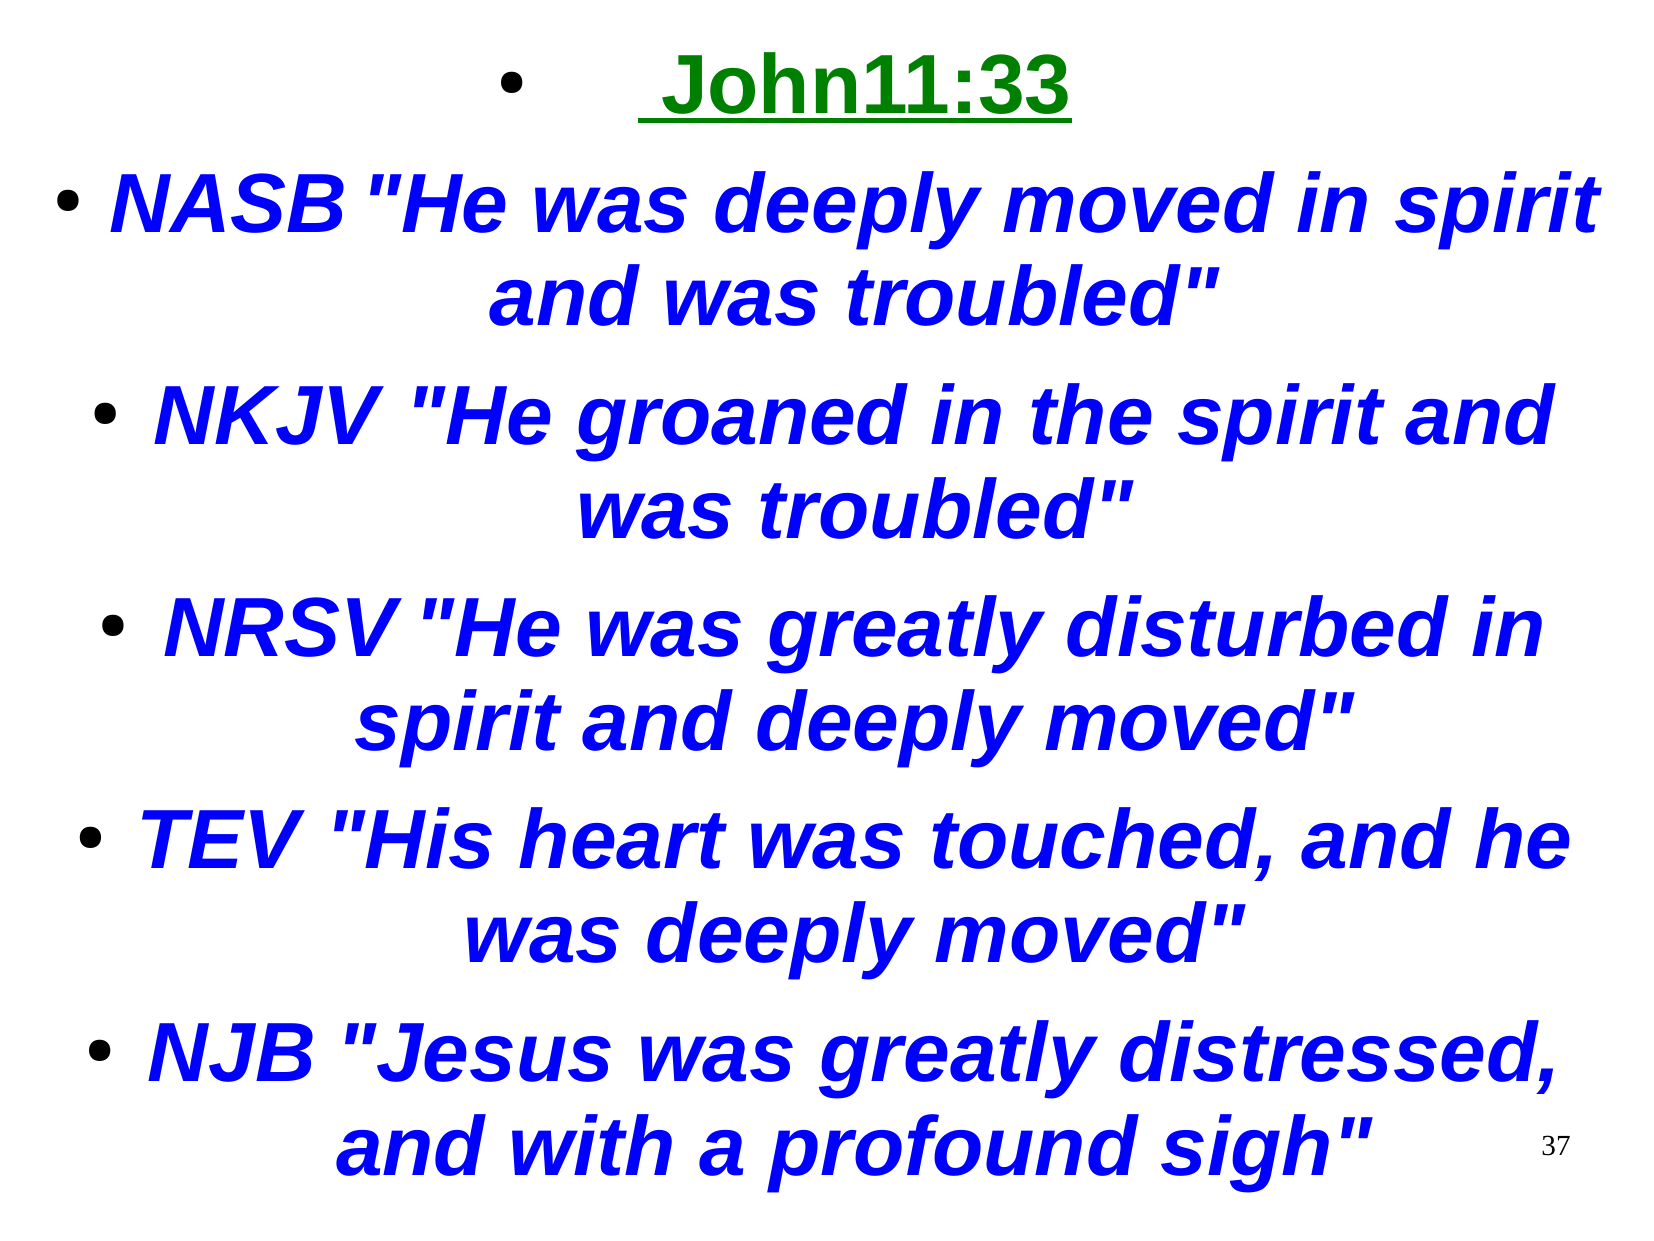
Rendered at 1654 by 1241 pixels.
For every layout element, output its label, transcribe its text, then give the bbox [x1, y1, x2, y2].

list John11:33 NASB "He was deeply moved in spirit and was troubled" NKJV "He groaned in the spirit and was troubled" NRSV "He was greatly disturbed in spirit and deeply moved" TEV "His heart was touched, and he was deeply moved" NJB "Jesus was greatly distressed, and with a profound sigh" [37, 37, 1613, 1201]
